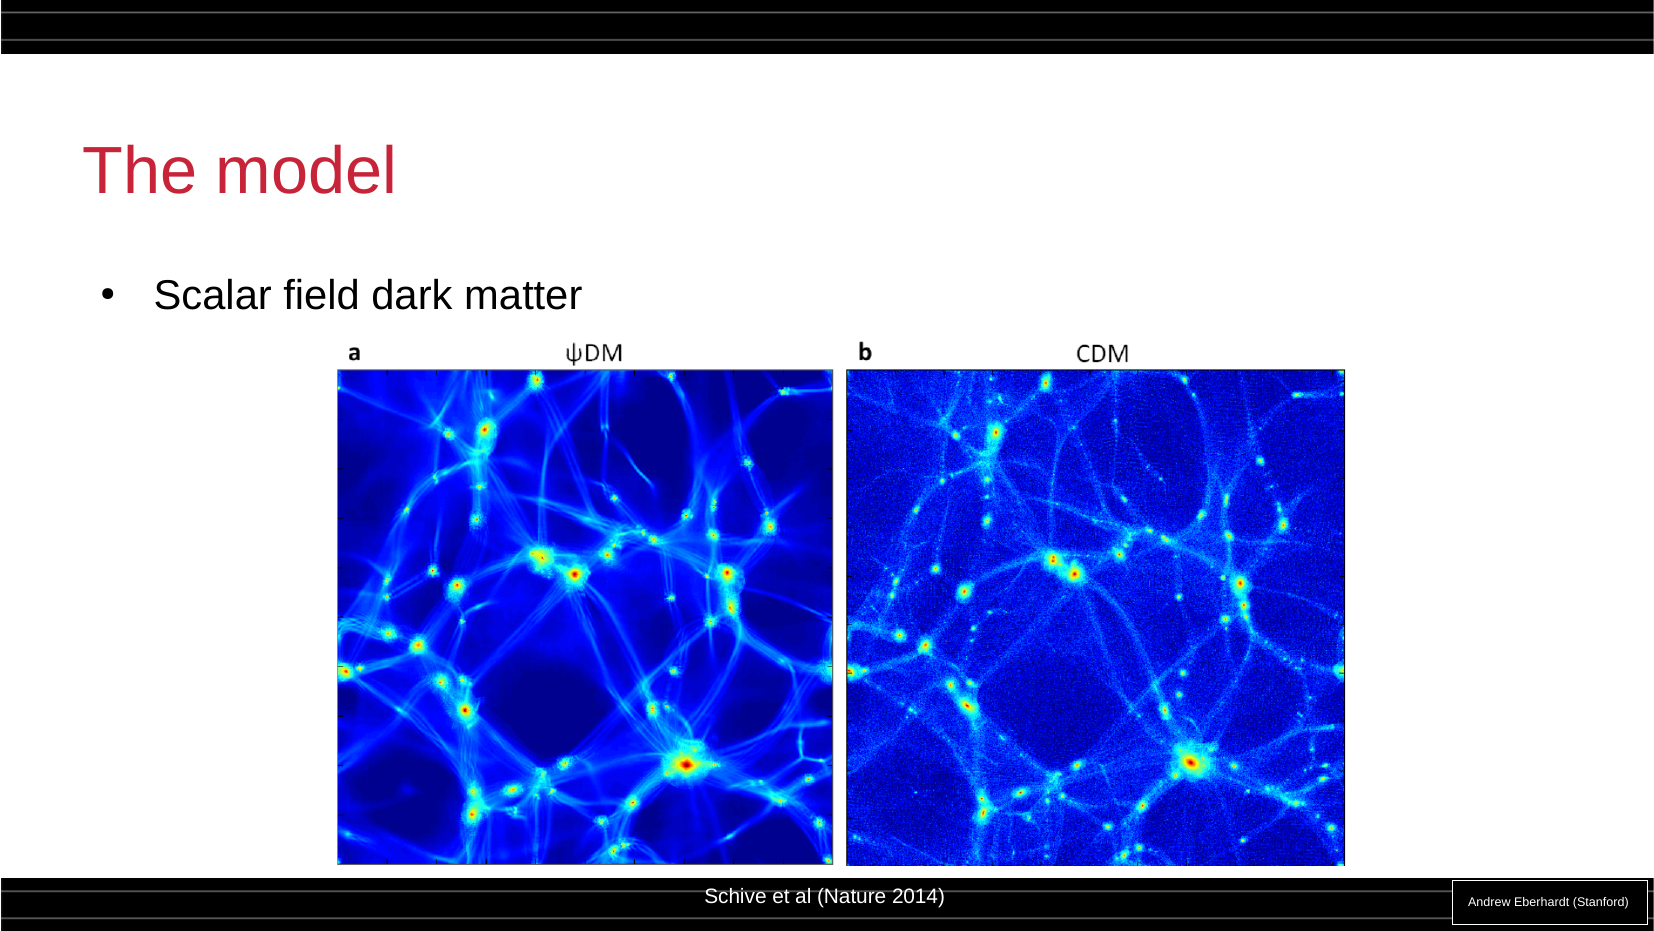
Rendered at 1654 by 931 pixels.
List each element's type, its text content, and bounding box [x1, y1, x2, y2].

title The model [82, 92, 1571, 249]
text_box Andrew Eberhardt (Stanford) [1452, 880, 1648, 925]
list Scalar field dark matter [82, 271, 1571, 851]
picture [1, 0, 1654, 54]
picture [1, 330, 1654, 931]
text_box Schive et al (Nature 2014) [689, 877, 961, 916]
